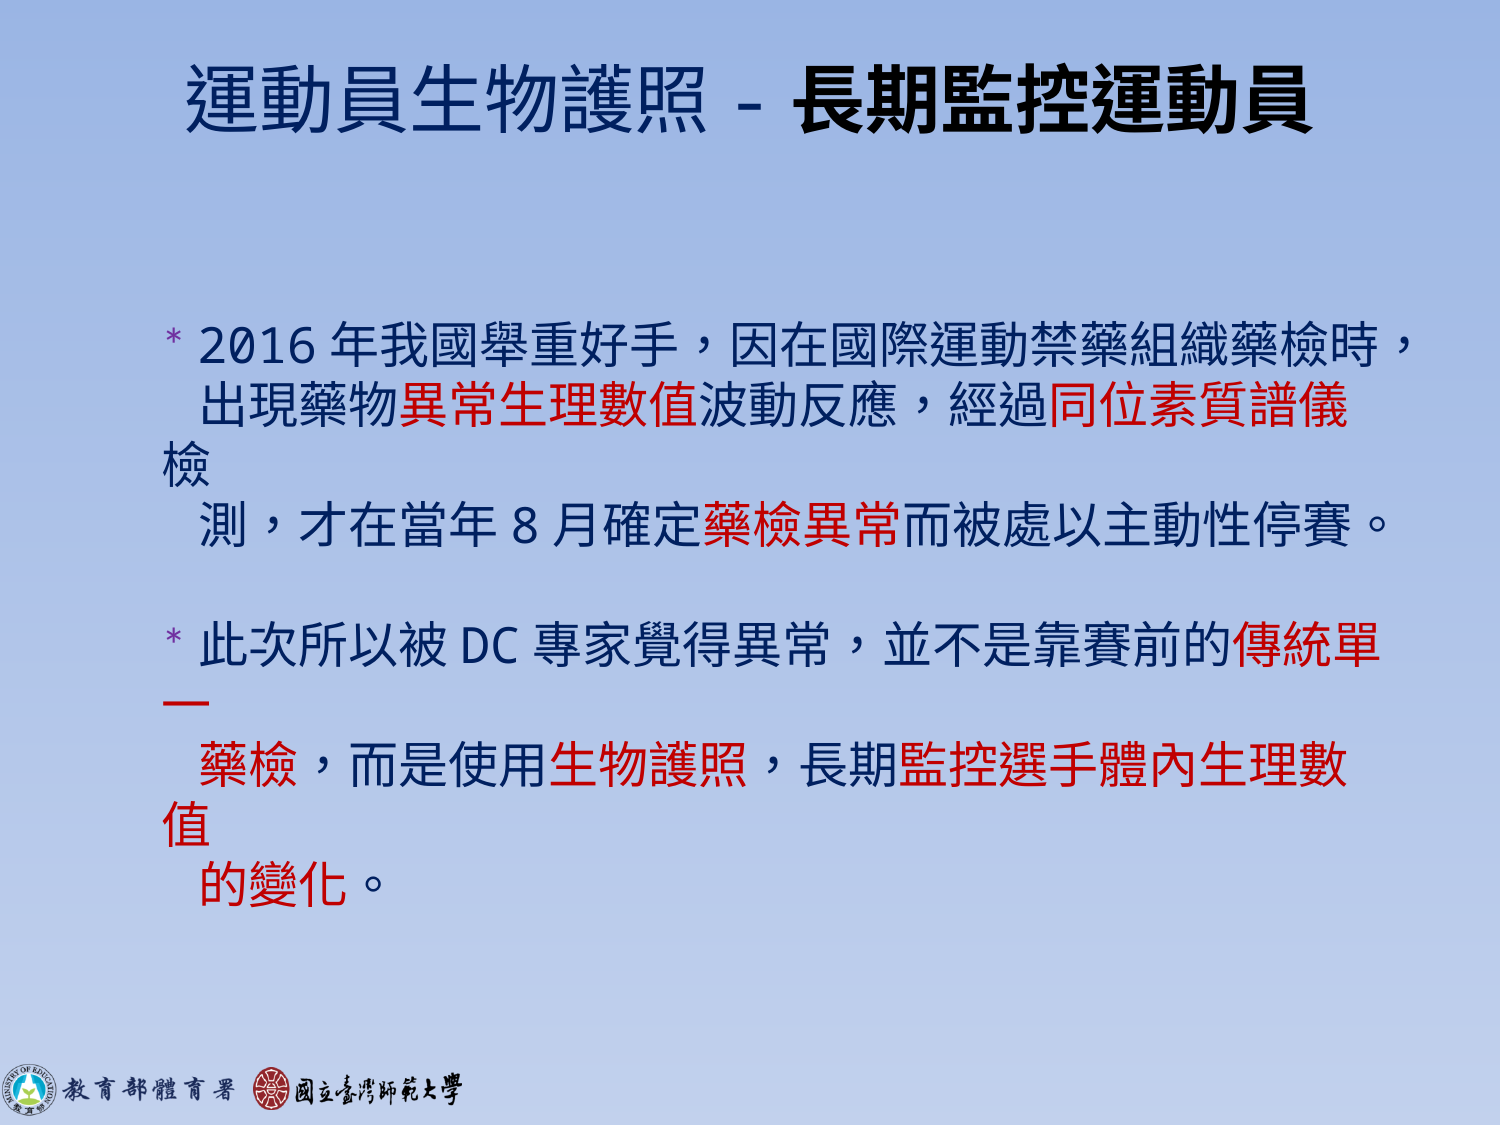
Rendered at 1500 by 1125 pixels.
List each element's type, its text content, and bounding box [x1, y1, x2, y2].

title 運動員生物護照-長期監控運動員 [75, 45, 1426, 233]
text_box * 2016年我國舉重好手，因在國際運動禁藥組織藥檢時， 出現藥物異常生理數值波動反應，經過同位素質譜儀檢 測，才在當年8月確定藥檢異常而被處以主動性停賽。 *此次所以被DC專家覺得異常，並不是靠賽前的傳統單一 藥檢，而是使用生物護照，長期監控選手體內生理數值 的變化。 [146, 306, 1412, 1041]
